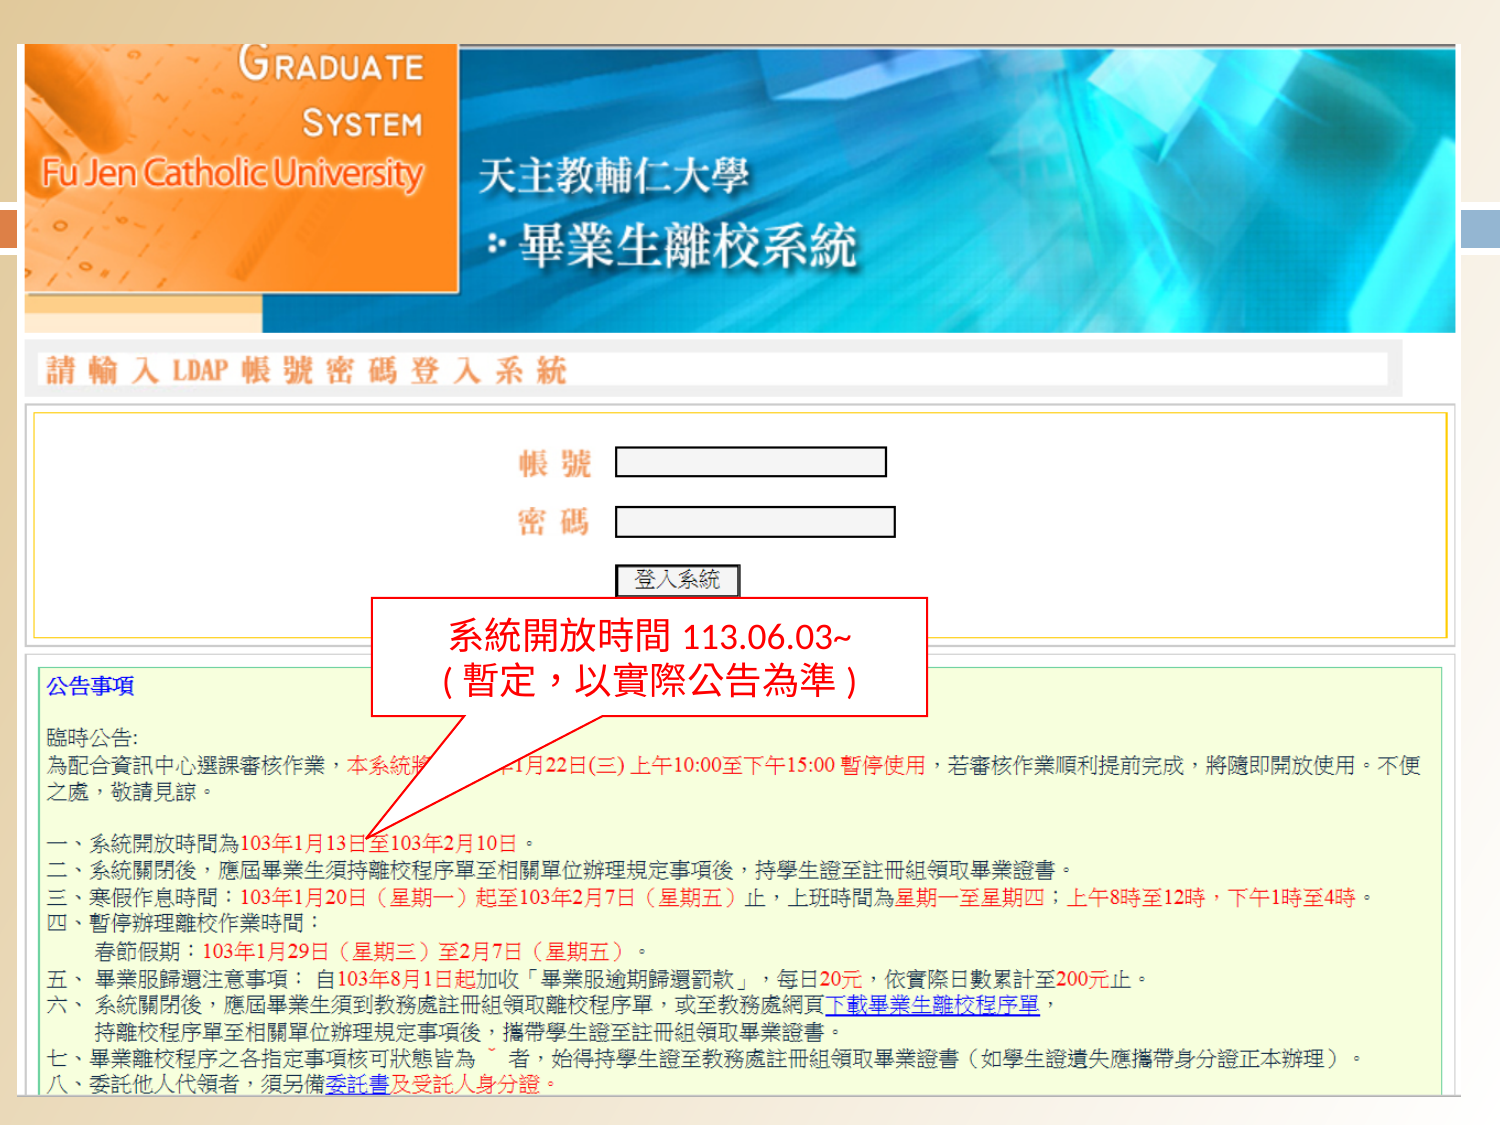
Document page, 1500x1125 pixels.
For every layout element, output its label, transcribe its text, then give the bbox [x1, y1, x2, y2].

text_box 系統開放時間113.06.03~ (暫定，以實際公告為準) [365, 597, 928, 839]
title 正式裝訂論文 [100, 37, 1438, 44]
picture [17, 45, 1461, 1097]
